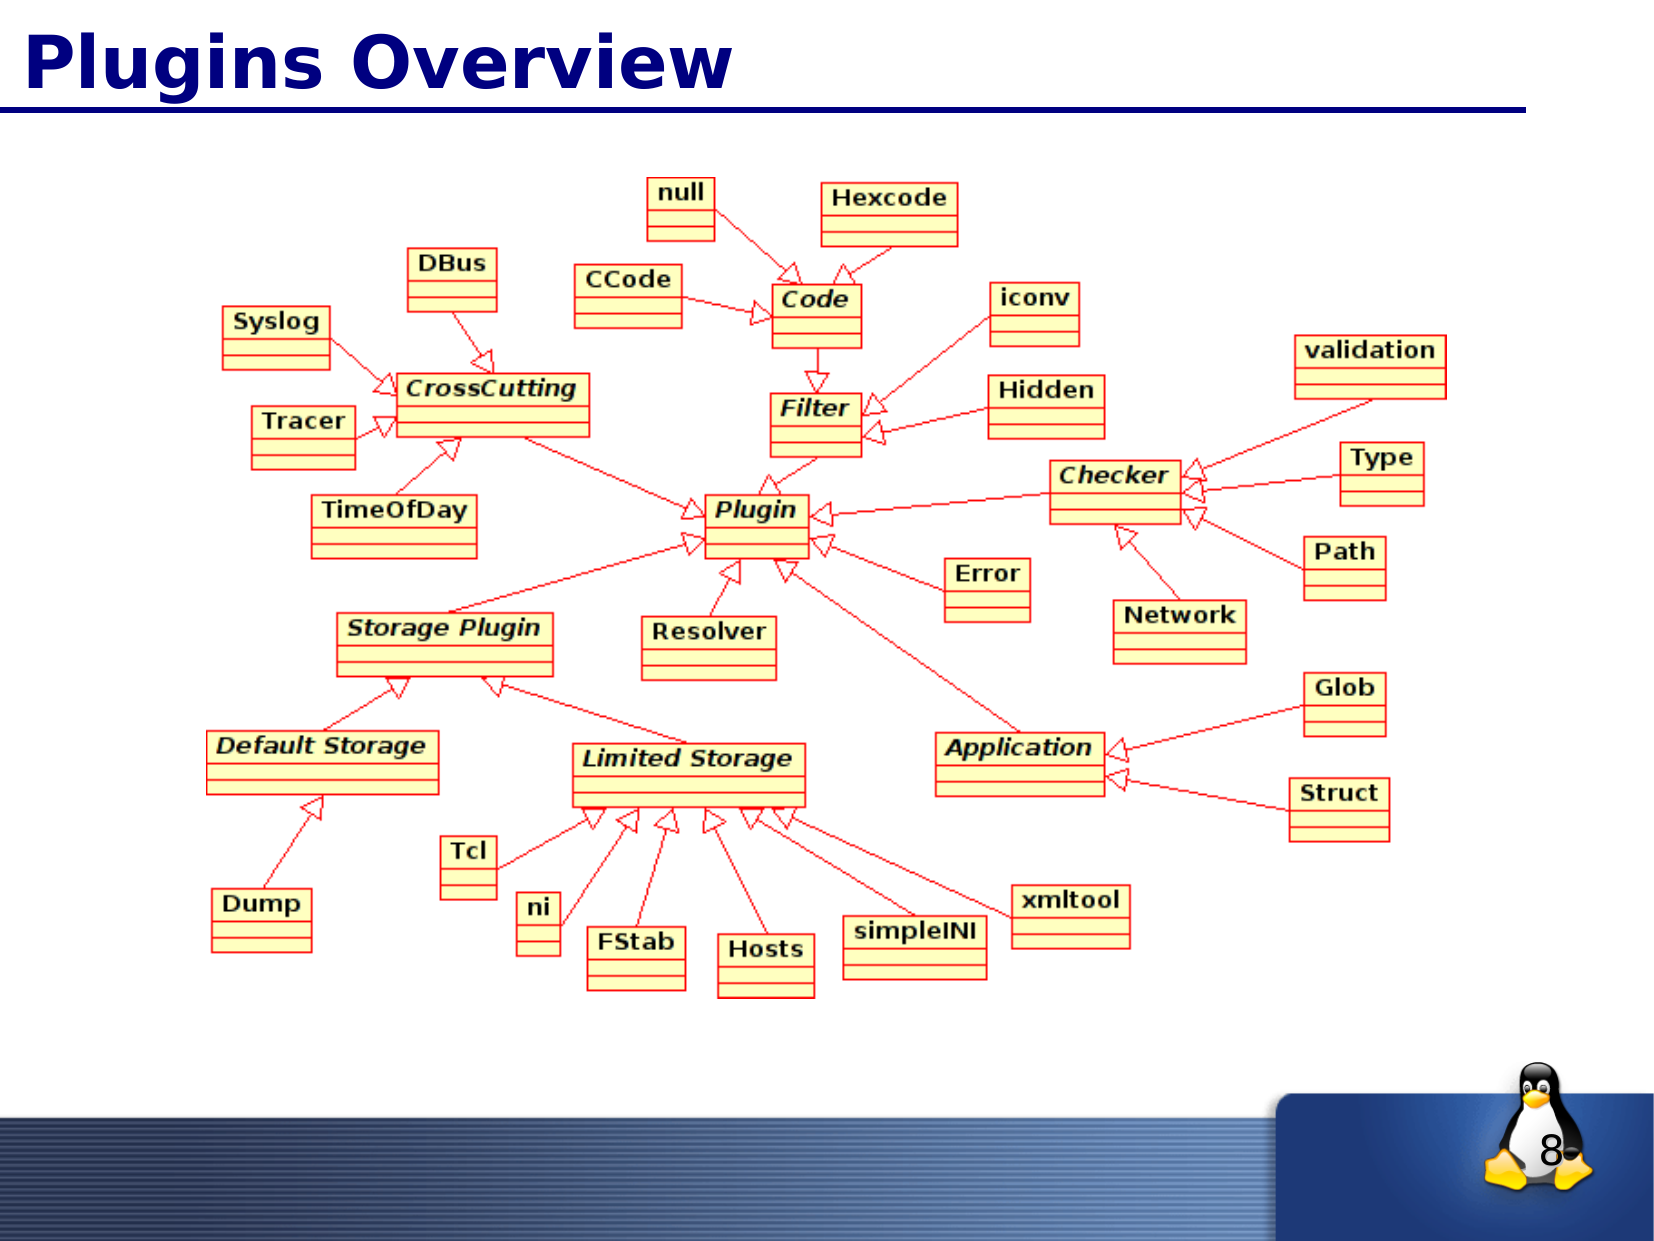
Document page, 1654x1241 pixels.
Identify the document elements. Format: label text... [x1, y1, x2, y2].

text_box <Nummer> [1312, 1122, 1565, 1178]
text_box Plugins Overview [22, 14, 1611, 111]
picture [206, 177, 1447, 999]
picture [0, 1061, 1654, 1241]
